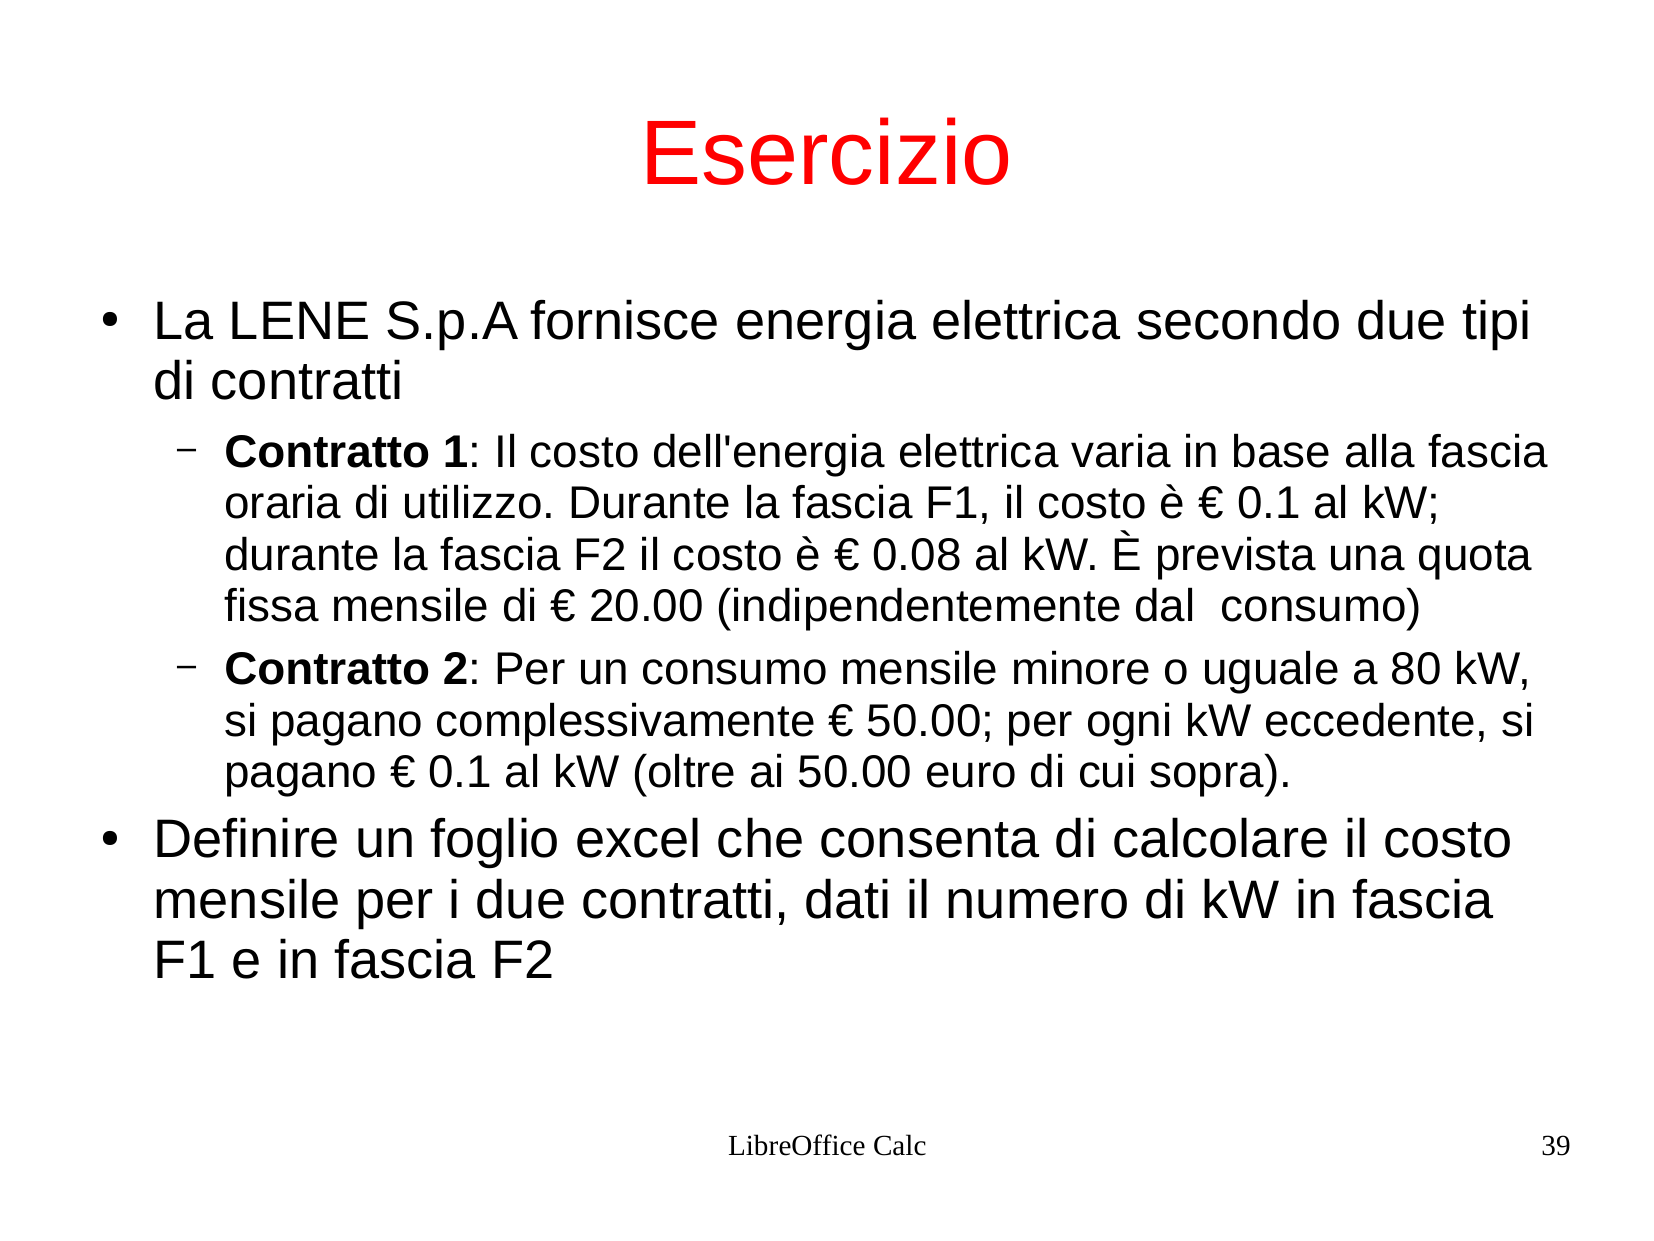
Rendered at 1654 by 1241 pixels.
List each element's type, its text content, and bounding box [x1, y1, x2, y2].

title Esercizio [82, 49, 1571, 257]
list La LENE S.p.A fornisce energia elettrica secondo due tipi di contratti Contratto 1: Il costo dell'energia elettrica varia in base alla fascia oraria di utilizzo. Durante la fascia F1, il costo è € 0.1 al kW; durante la fascia F2 il costo è € 0.08 al kW. È prevista una quota fissa mensile di € 20.00 (indipendentemente dal consumo) Contratto 2: Per un consumo mensile minore o uguale a 80 kW, si pagano complessivamente € 50.00; per ogni kW eccedente, si pagano € 0.1 al kW (oltre ai 50.00 euro di cui sopra). Definire un foglio excel che consenta di calcolare il costo mensile per i due contratti, dati il numero di kW in fascia F1 e in fascia F2 [82, 290, 1571, 1109]
